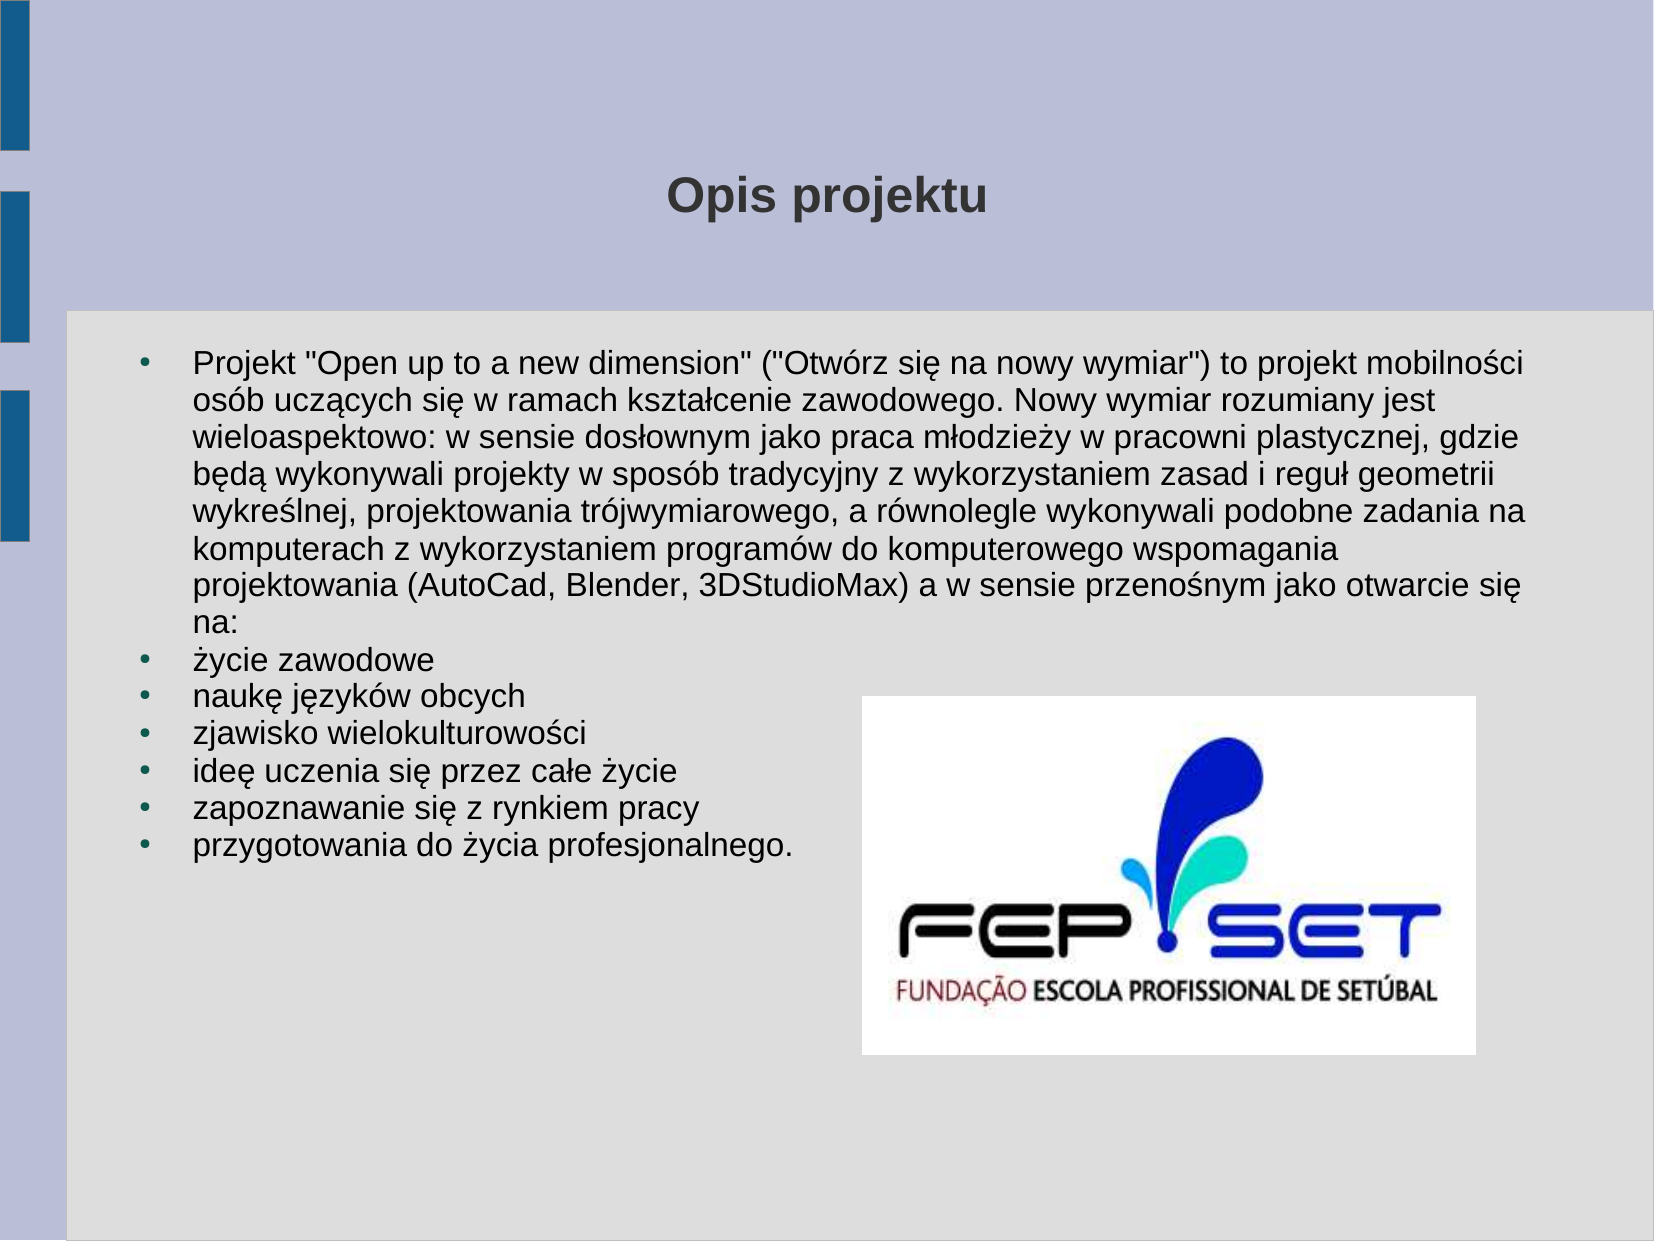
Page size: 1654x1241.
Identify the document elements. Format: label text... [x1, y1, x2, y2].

picture [862, 696, 1476, 1055]
title Opis projektu [121, 91, 1534, 299]
list Projekt "Open up to a new dimension" ("Otwórz się na nowy wymiar") to projekt mobilności osób uczących się w ramach kształcenie zawodowego. Nowy wymiar rozumiany jest wieloaspektowo: w sensie dosłownym jako praca młodzieży w pracowni plastycznej, gdzie będą wykonywali projekty w sposób tradycyjny z wykorzystaniem zasad i reguł geometrii wykreślnej, projektowania trójwymiarowego, a równolegle wykonywali podobne zadania na komputerach z wykorzystaniem programów do komputerowego wspomagania projektowania (AutoCad, Blender, 3DStudioMax) a w sensie przenośnym jako otwarcie się na: życie zawodowe naukę języków obcych zjawisko wielokulturowości ideę uczenia się przez całe życie zapoznawanie się z rynkiem pracy przygotowania do życia profesjonalnego. [121, 344, 1534, 1127]
